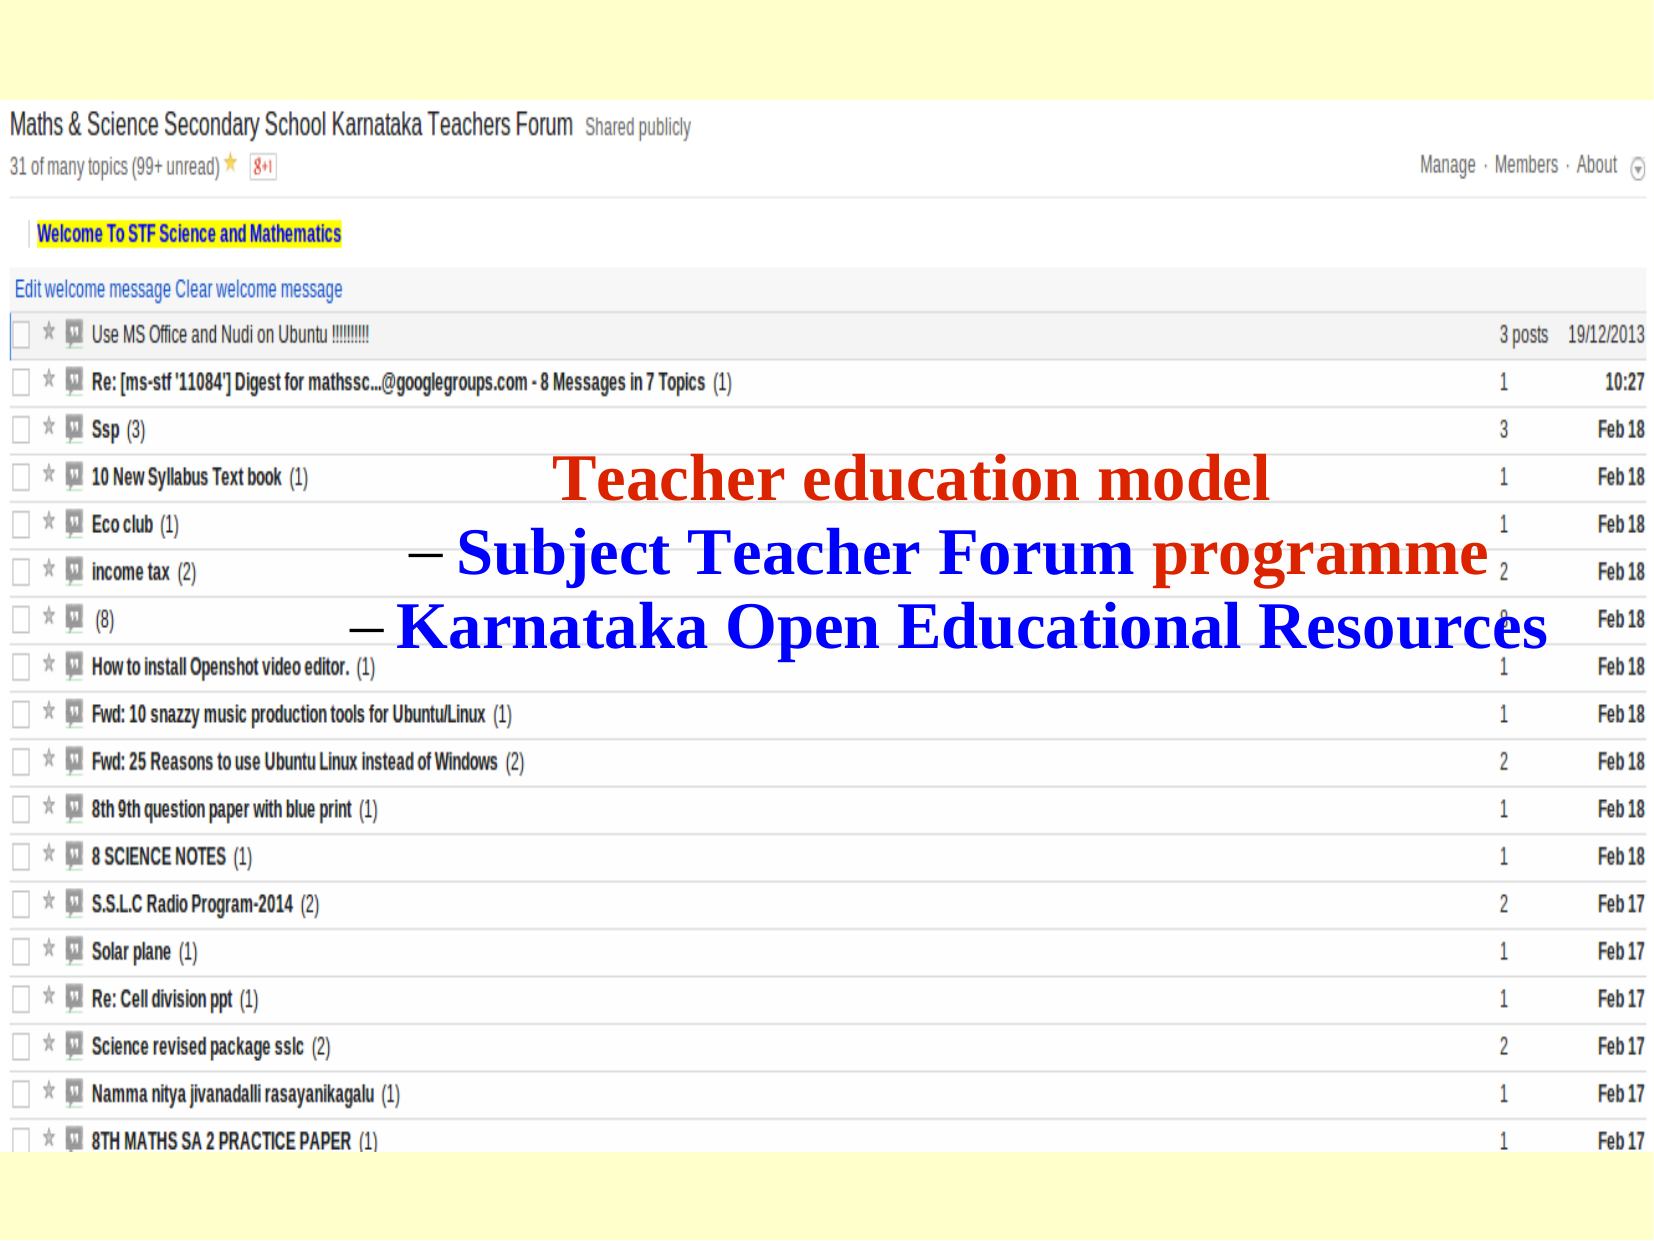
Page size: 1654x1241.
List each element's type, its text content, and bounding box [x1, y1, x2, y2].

text_box Teacher education model Subject Teacher Forum programme Karnataka Open Educational Resources [224, 436, 1601, 887]
picture [0, 100, 1654, 1152]
